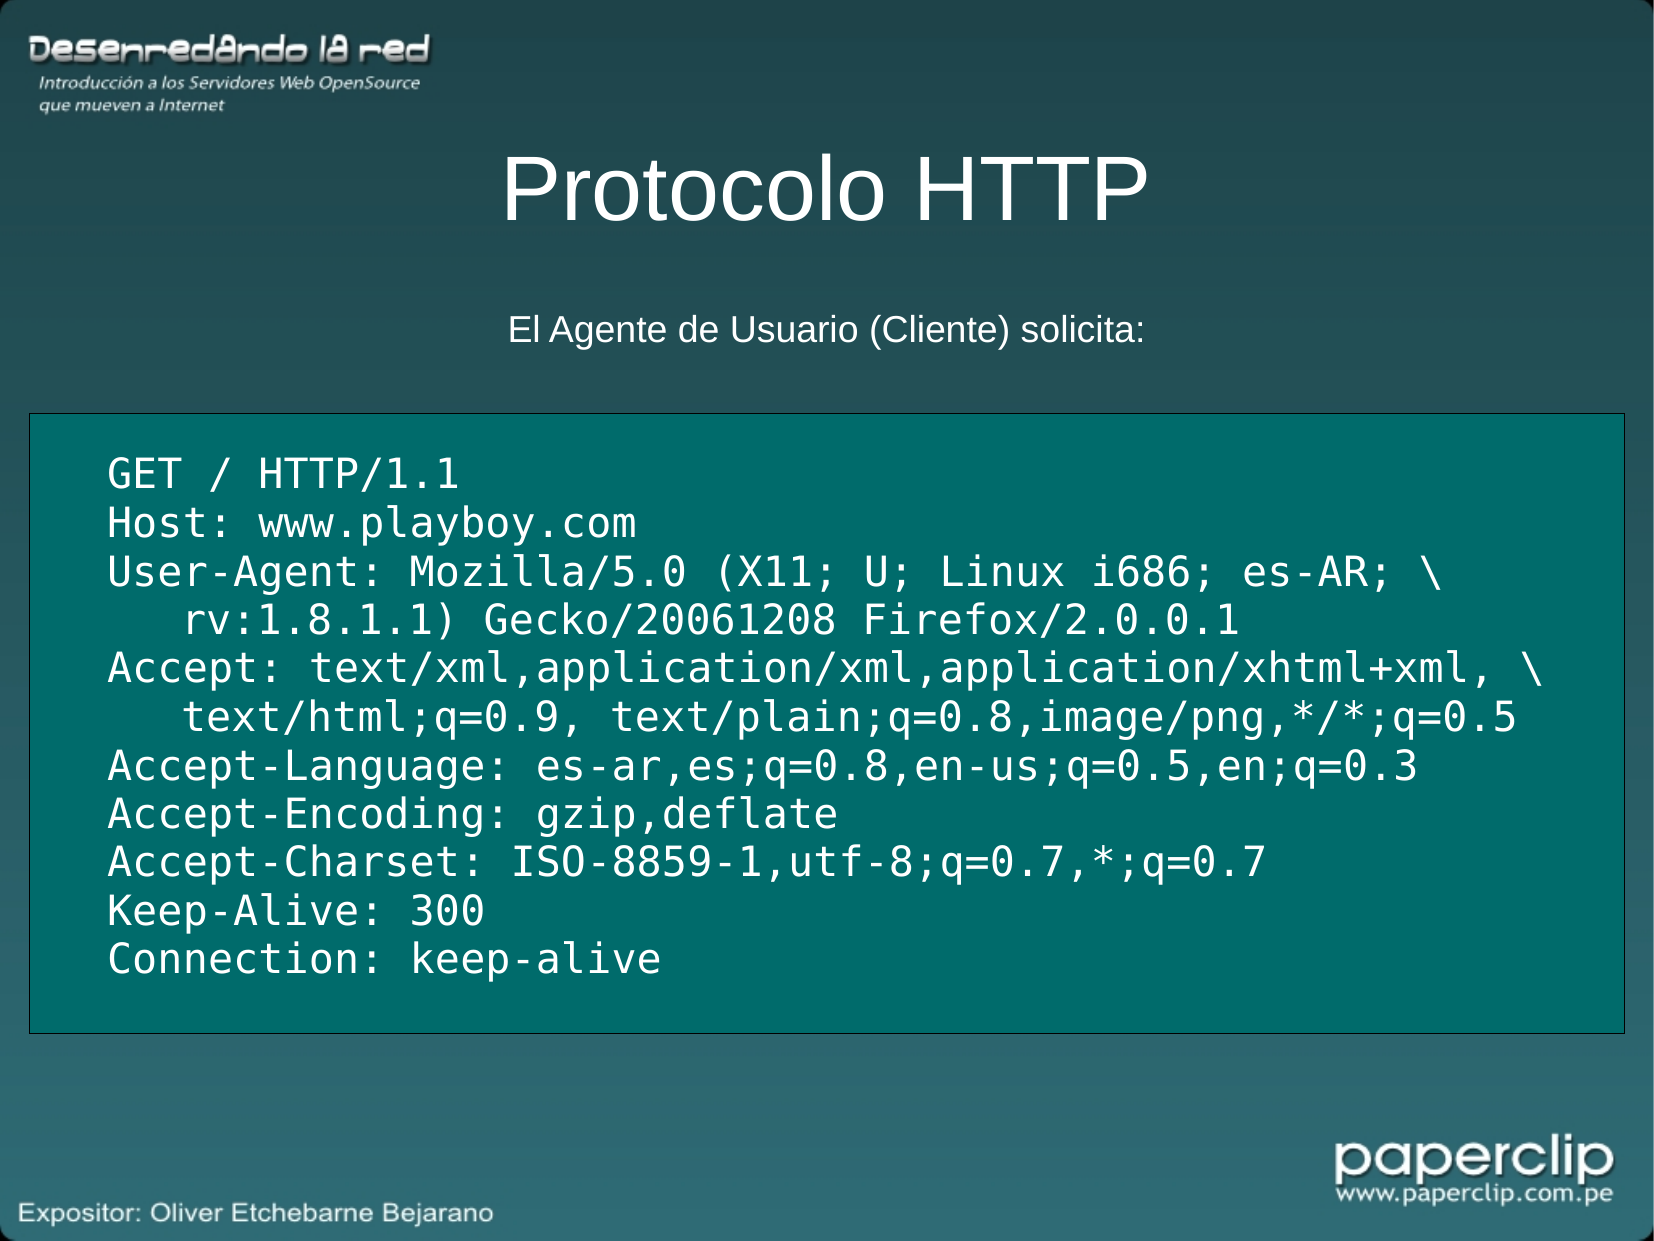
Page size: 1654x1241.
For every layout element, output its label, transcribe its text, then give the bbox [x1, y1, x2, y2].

picture [0, 0, 1654, 1241]
text_box El Agente de Usuario (Cliente) solicita: [492, 301, 1161, 358]
title Protocolo HTTP [82, 92, 1571, 285]
text_box GET / HTTP/1.1 Host: www.playboy.com User-Agent: Mozilla/5.0 (X11; U; Linux i686; es-AR; \ rv:1.8.1.1) Gecko/20061208 Firefox/2.0.0.1 Accept: text/xml,application/xml,application/xhtml+xml, \ text/html;q=0.9, text/plain;q=0.8,image/png,*/*;q=0.5 Accept-Language: es-ar,es;q=0.8,en-us;q=0.5,en;q=0.3 Accept-Encoding: gzip,deflate Accept-Charset: ISO-8859-1,utf-8;q=0.7,*;q=0.7 Keep-Alive: 300 Connection: keep-alive [92, 442, 1562, 1040]
text_box [29, 413, 1625, 1034]
